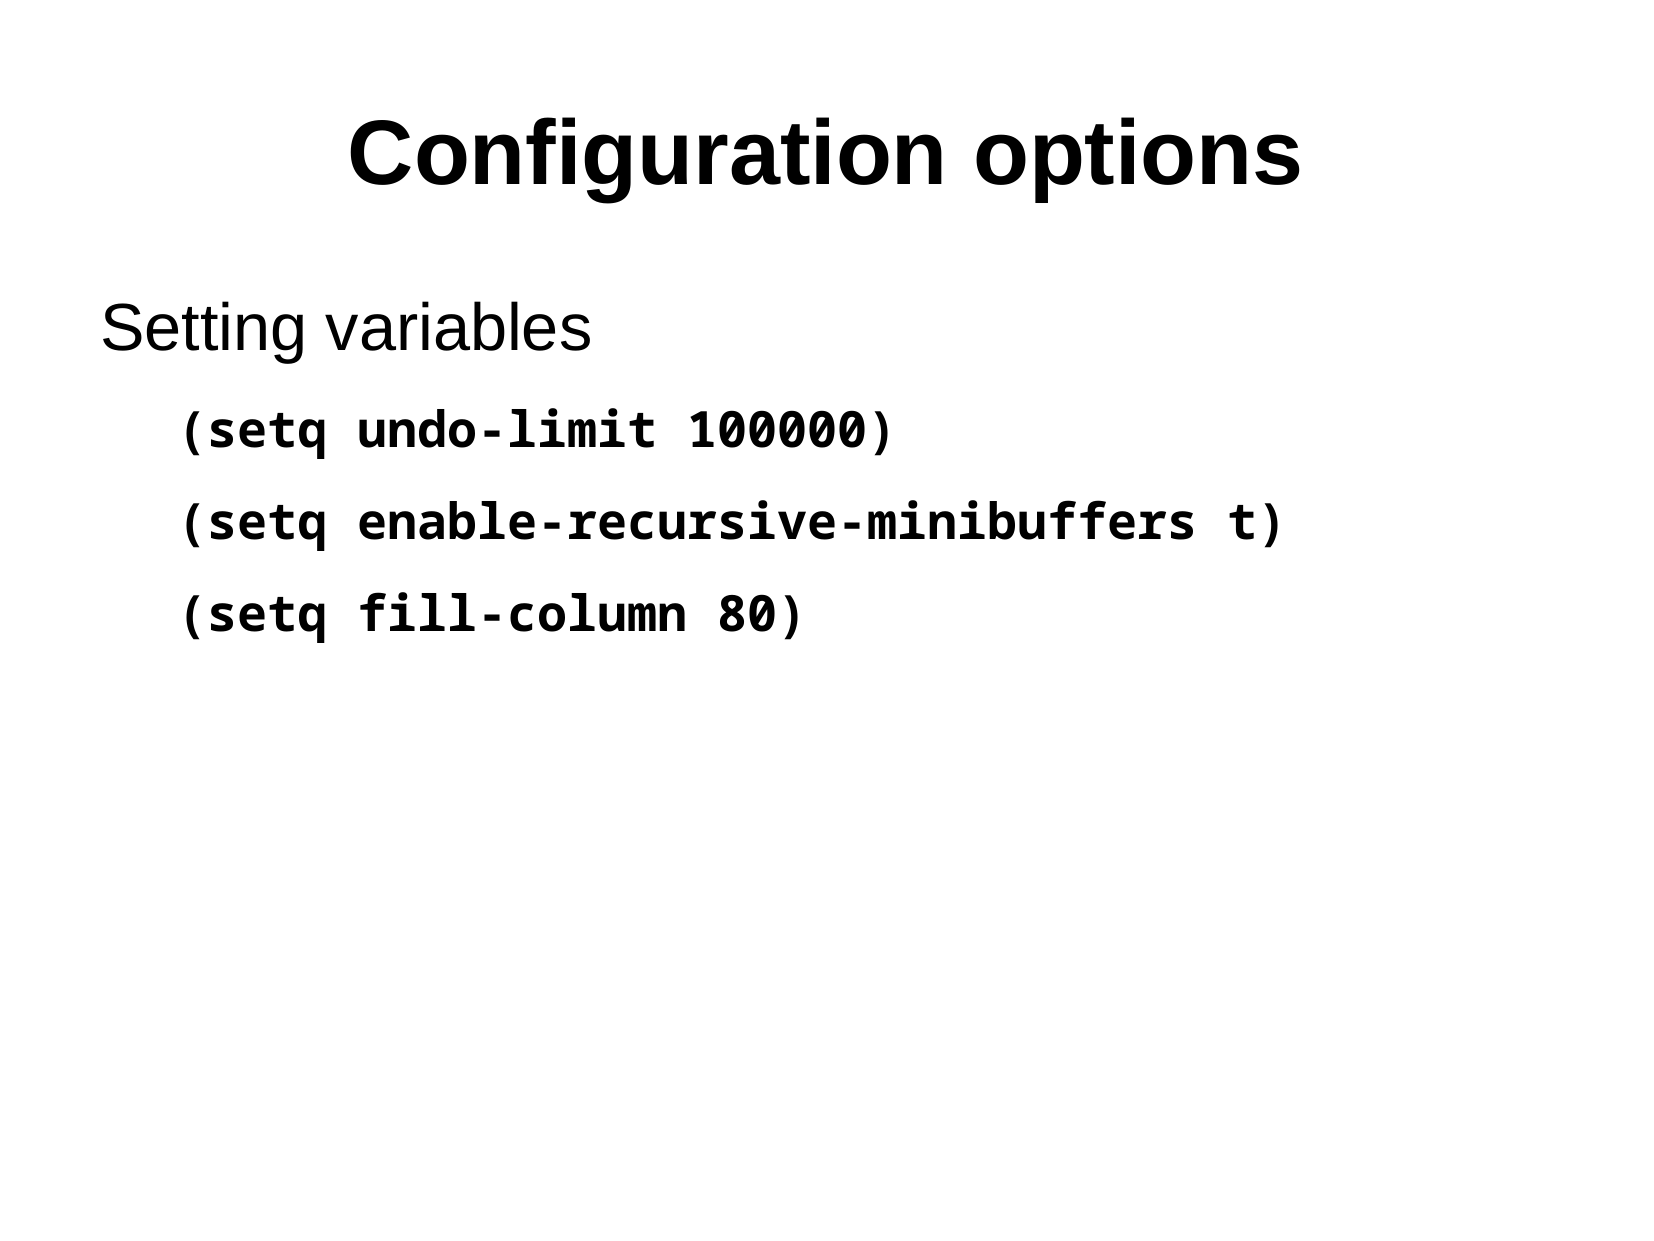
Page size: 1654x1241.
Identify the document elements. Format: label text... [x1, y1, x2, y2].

list Setting variables (setq undo-limit 100000) (setq enable-recursive-minibuffers t) (setq fill-column 80) [82, 290, 1571, 1094]
title Configuration options [82, 56, 1571, 250]
